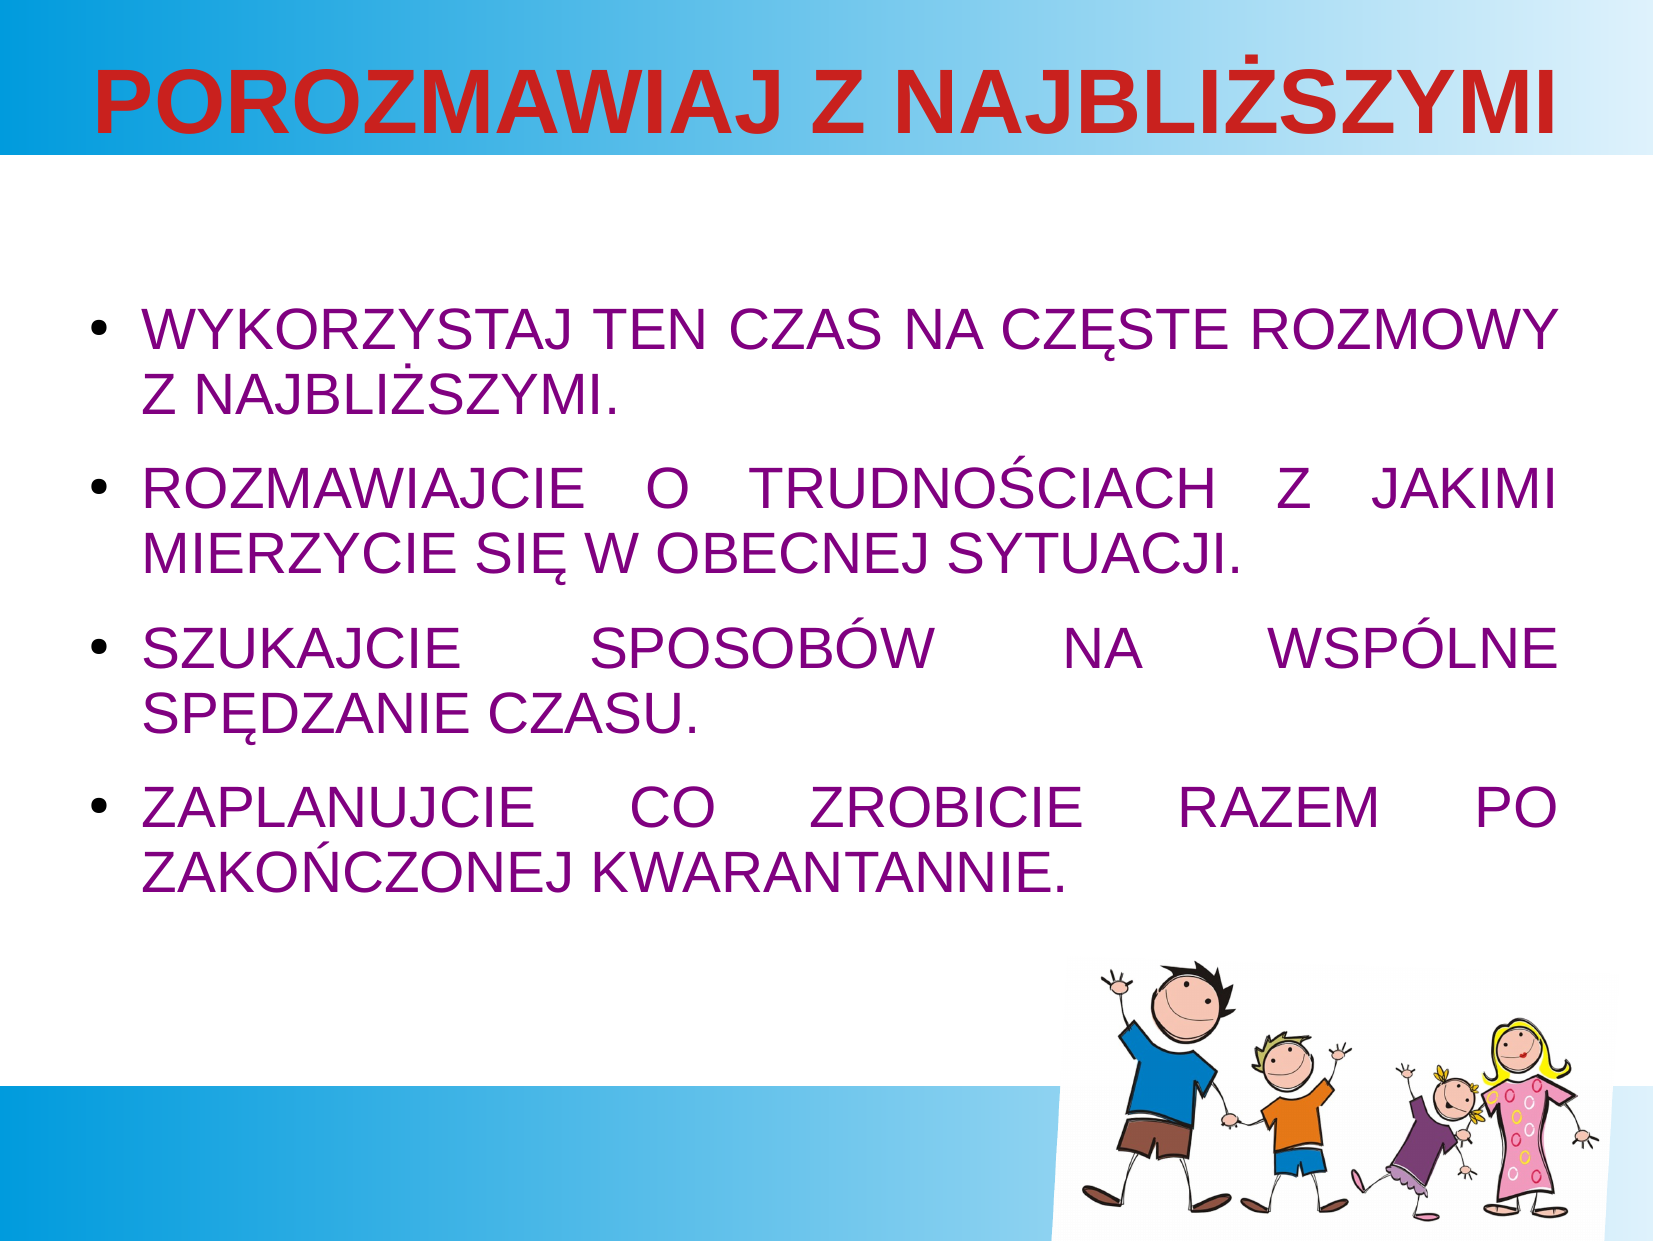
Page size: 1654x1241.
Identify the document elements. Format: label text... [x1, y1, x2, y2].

picture [1051, 956, 1619, 1241]
list WYKORZYSTAJ TEN CZAS NA CZĘSTE ROZMOWY Z NAJBLIŻSZYMI. ROZMAWIAJCIE O TRUDNOŚCIACH Z JAKIMI MIERZYCIE SIĘ W OBECNEJ SYTUACJI. SZUKAJCIE SPOSOBÓW NA WSPÓLNE SPĘDZANIE CZASU. ZAPLANUJCIE CO ZROBICIE RAZEM PO ZAKOŃCZONEJ KWARANTANNIE. [70, 296, 1560, 1016]
title POROZMAWIAJ Z NAJBLIŻSZYMI [82, 49, 1571, 155]
